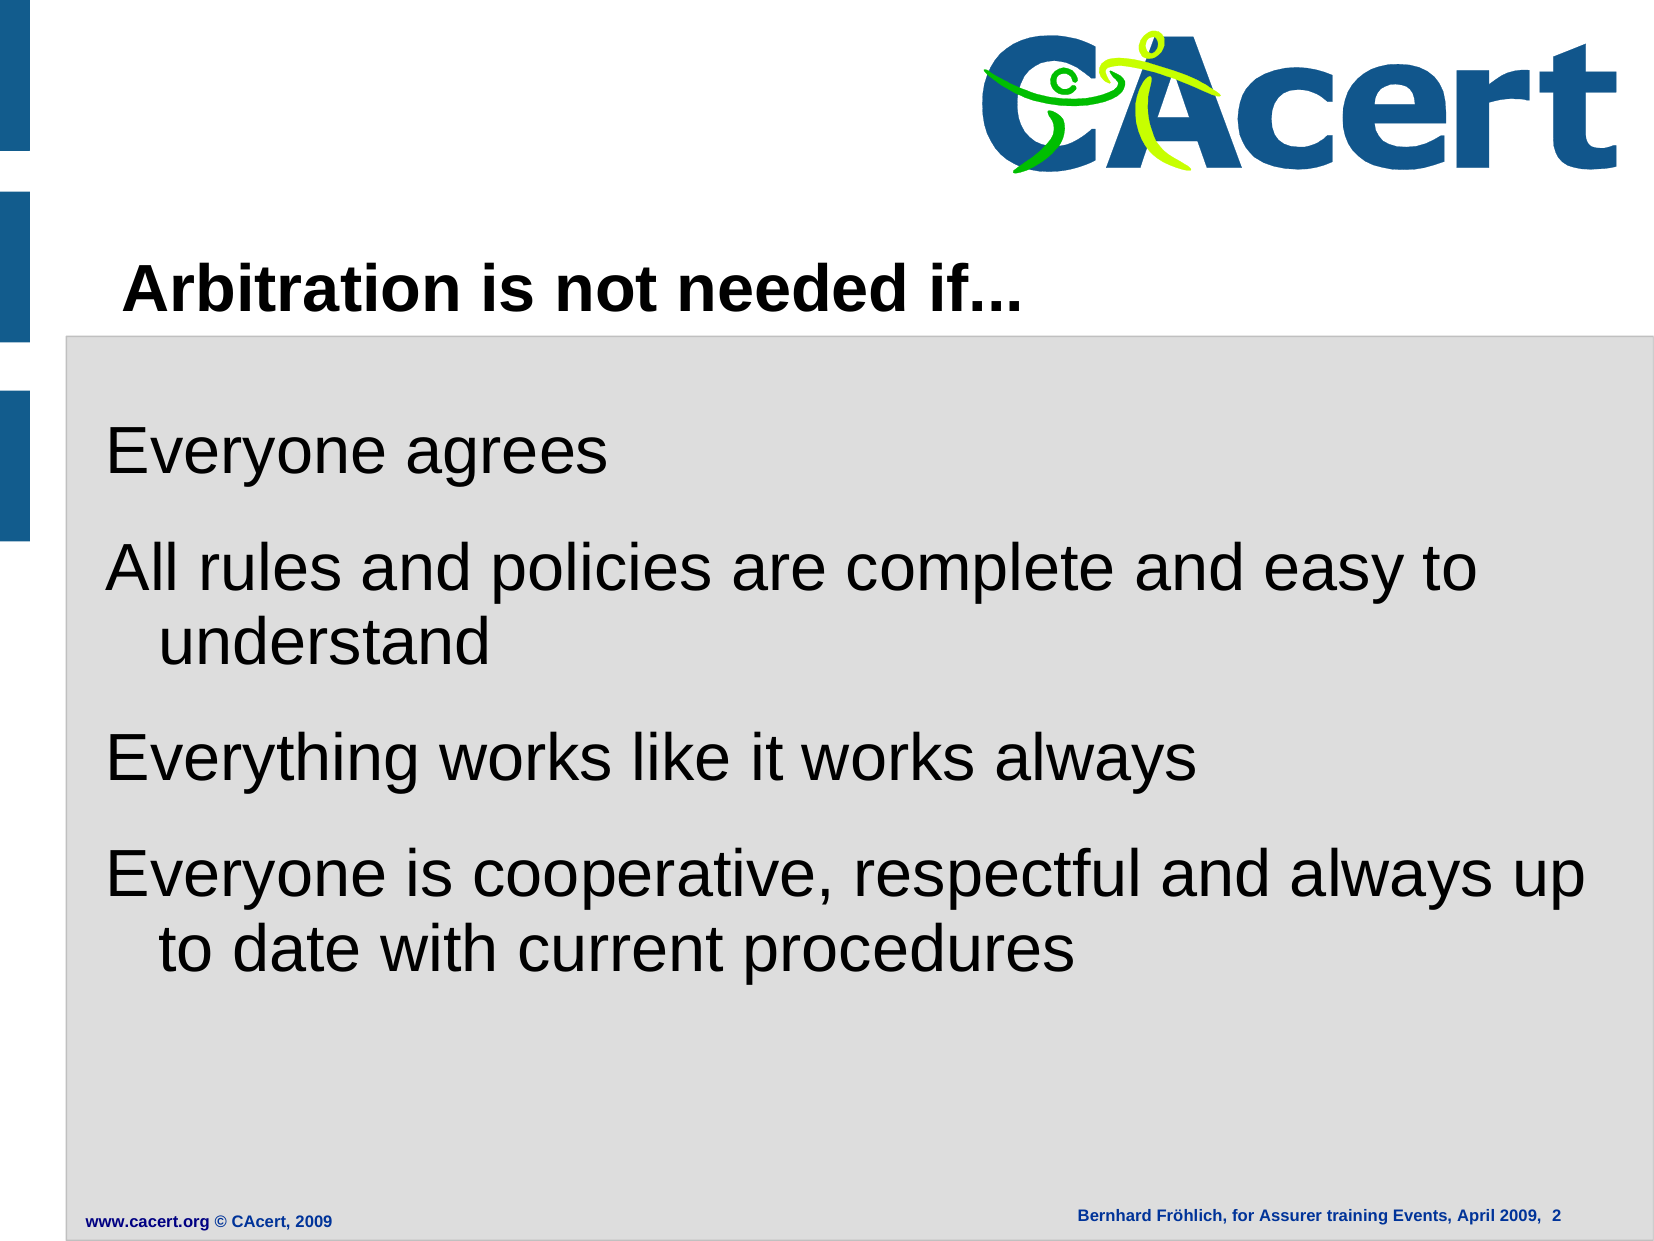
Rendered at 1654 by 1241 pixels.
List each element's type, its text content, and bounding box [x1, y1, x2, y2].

title Arbitration is not needed if... [121, 167, 1533, 326]
list Everyone agrees All rules and policies are complete and easy to understand Everything works like it works always Everyone is cooperative, respectful and always up to date with current procedures [88, 413, 1625, 1123]
